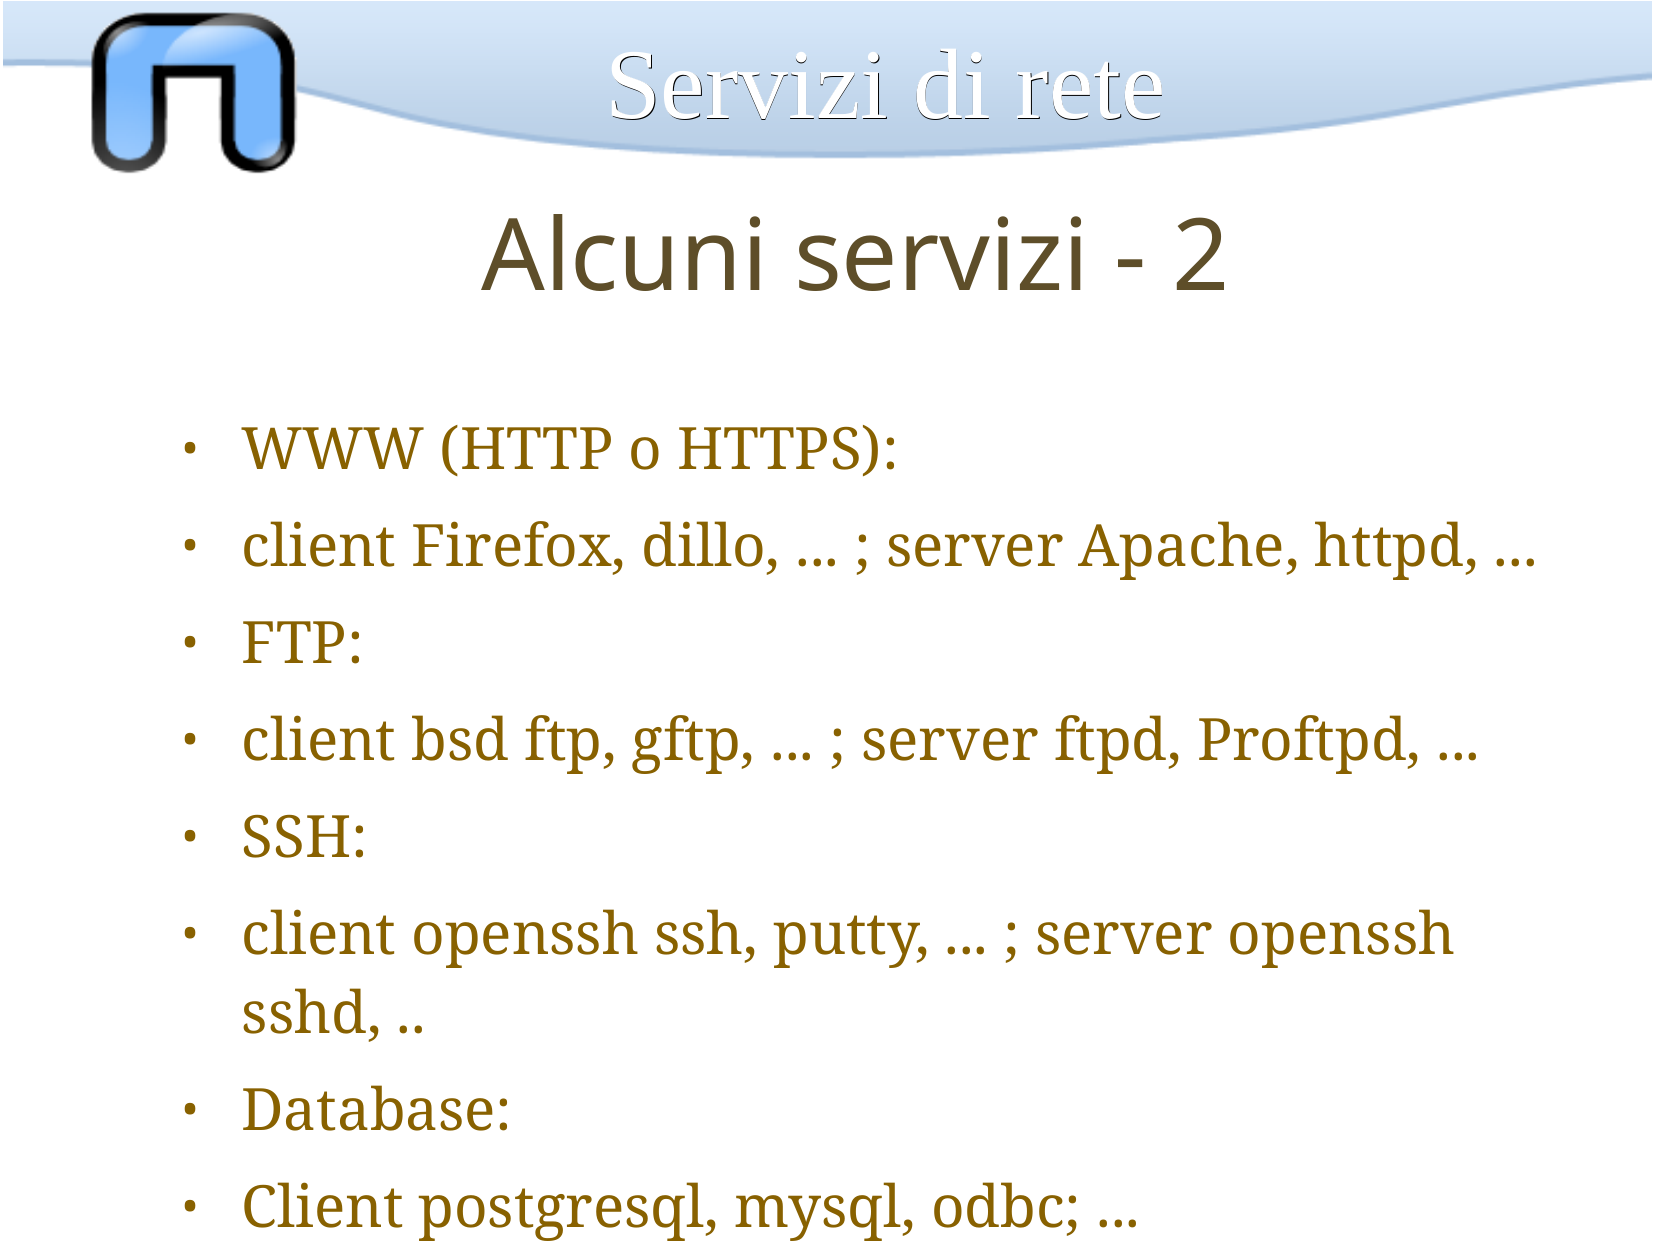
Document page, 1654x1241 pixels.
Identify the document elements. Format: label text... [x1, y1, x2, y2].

picture [0, 0, 1654, 1241]
title Alcuni servizi - 2 [147, 211, 1565, 414]
text_box Servizi di rete [590, 29, 1182, 266]
list WWW (HTTP o HTTPS): client Firefox, dillo, ... ; server Apache, httpd, ... FTP: client bsd ftp, gftp, ... ; server ftpd, Proftpd, ... SSH: client openssh ssh, putty, ... ; server openssh sshd, .. Database: Client postgresql, mysql, odbc; ... [147, 414, 1565, 1241]
